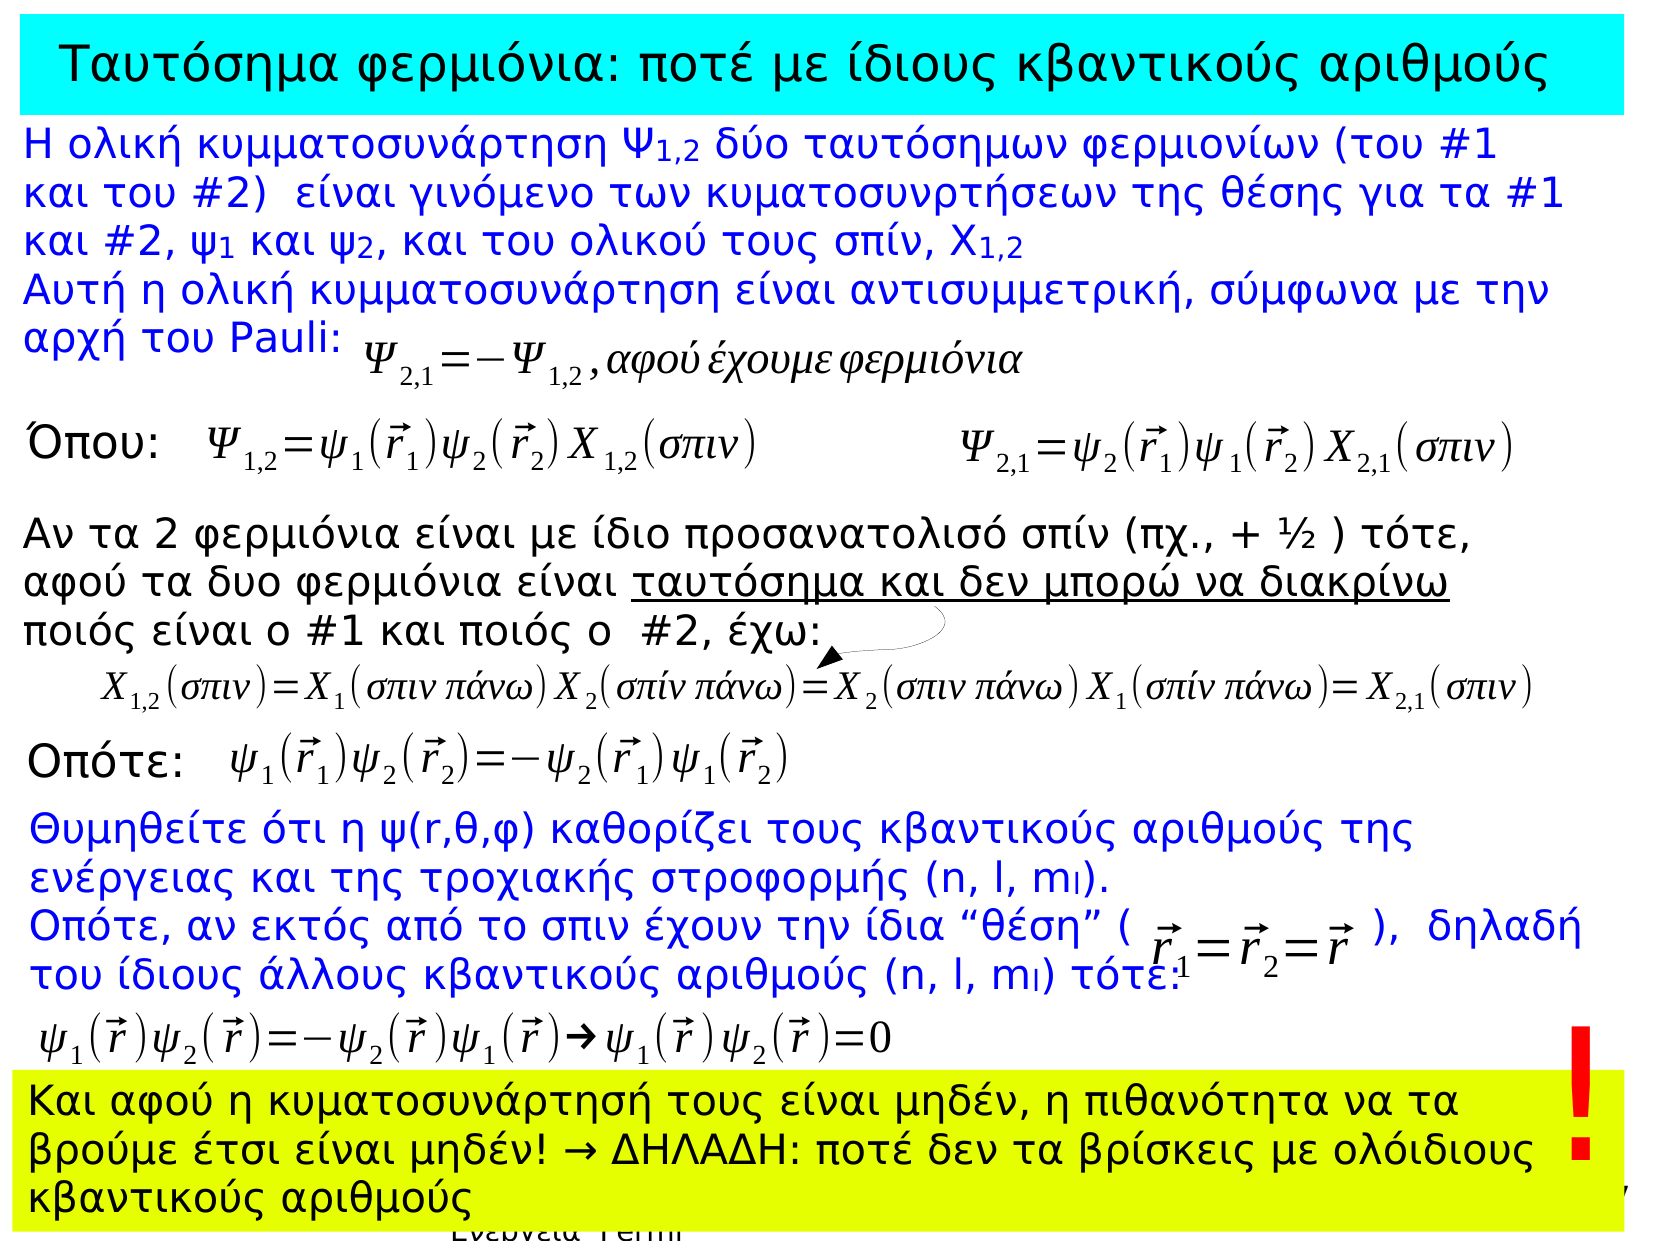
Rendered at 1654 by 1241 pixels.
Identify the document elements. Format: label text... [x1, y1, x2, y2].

text_box Η ολική κυμματοσυνάρτηση Ψ1,2 δύο ταυτόσημων φερμιονίων (του #1 και του #2) είναι γινόμενο των κυματοσυνρτήσεων της θέσης για τα #1 και #2, ψ1 και ψ2, και του ολικού τους σπίν, Χ1,2 Αυτή η ολική κυμματοσυνάρτηση είναι αντισυμμετρική, σύμφωνα με την αρχή του Pauli: [7, 112, 1589, 392]
chart [193, 415, 771, 476]
text_box Αν τα 2 φερμιόνια είναι με ίδιο προσανατολισό σπίν (πχ., + ½ ) τότε, αφού τα δυο φερμιόνια είναι ταυτόσημα και δεν μπορώ να διακρίνω ποιός είναι ο #1 και ποιός ο #2, έχω: [7, 501, 1501, 664]
chart [217, 729, 801, 790]
chart [88, 661, 1543, 714]
chart [26, 1009, 906, 1069]
text_box ! [1530, 983, 1619, 1212]
text_box Οπότε: [11, 727, 201, 796]
chart [946, 417, 1525, 478]
title Ταυτόσημα φερμιόνια: ποτέ με ίδιους κβαντικούς αριθμούς [19, 14, 1625, 115]
text_box Όπου: [11, 408, 177, 477]
text_box Και αφού η κυματοσυνάρτησή τους είναι μηδέν, η πιθανότητα να τα βρούμε έτσι είναι μηδέν! → ΔΗΛΑΔΗ: ποτέ δεν τα βρίσκεις με ολόιδιους κβαντικούς αριθμούς [12, 1069, 1625, 1232]
chart [1138, 917, 1369, 986]
text_box Θυμηθείτε ότι η ψ(r,θ,φ) καθορίζει τους κβαντικούς αριθμούς της ενέργειας και της τροχιακής στροφορμής (n, l, ml). Οπότε, αν εκτός από το σπιν έχουν την ίδια “θέση” ( ), δηλαδή του ίδιους άλλους κβαντικούς αριθμούς (n, l, ml) τότε: [13, 797, 1613, 1069]
